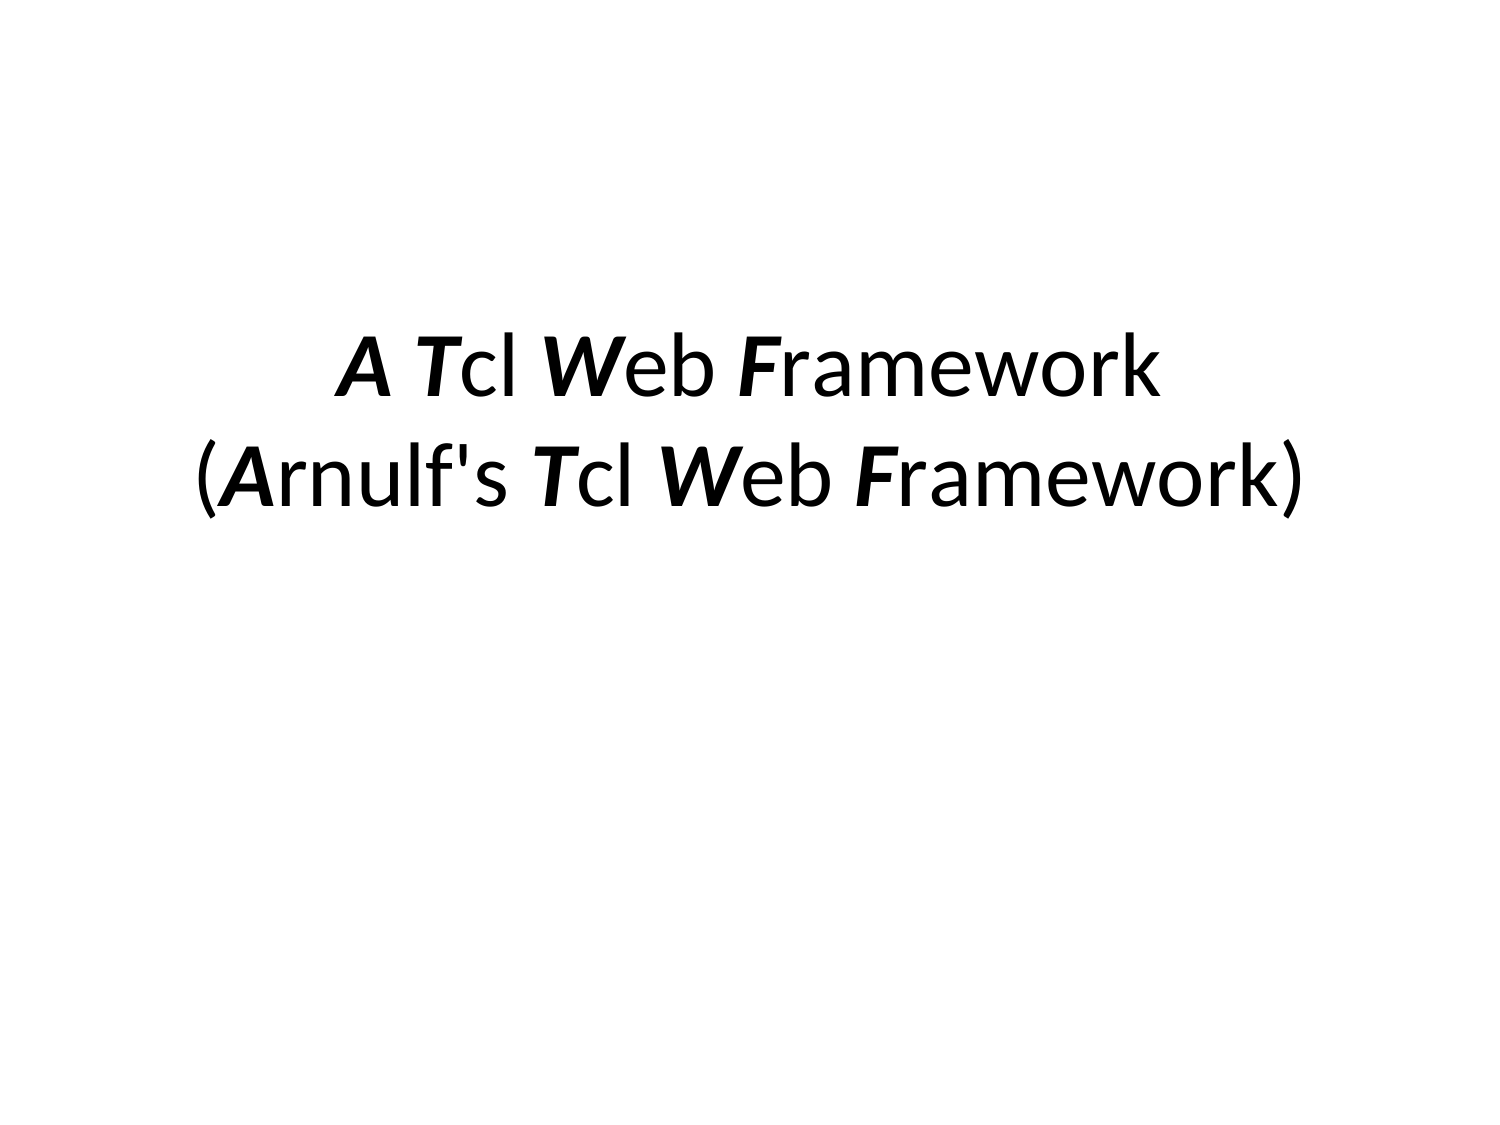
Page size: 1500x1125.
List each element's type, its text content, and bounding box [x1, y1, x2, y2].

text_box A Tcl Web Framework (Arnulf's Tcl Web Framework) [112, 349, 1388, 591]
